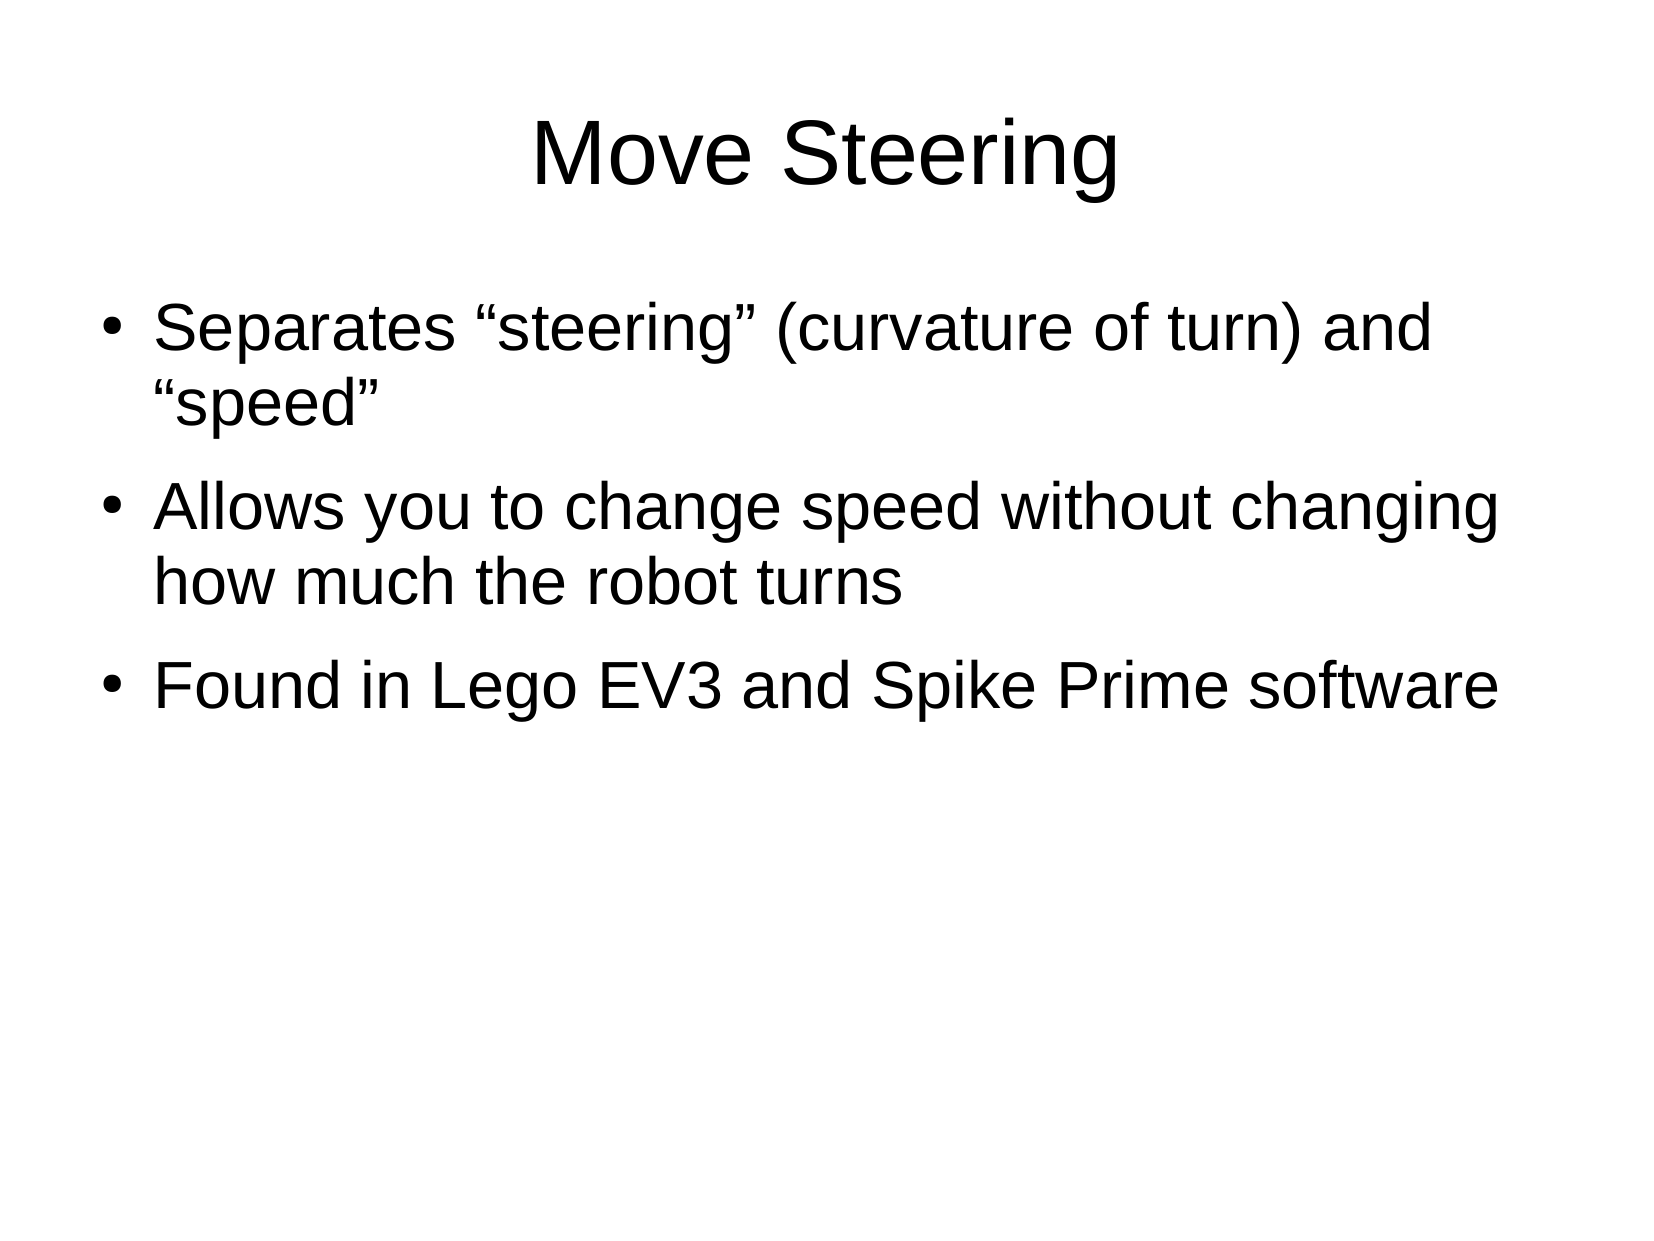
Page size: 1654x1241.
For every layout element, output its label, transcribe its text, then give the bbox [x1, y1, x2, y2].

list Separates “steering” (curvature of turn) and “speed” Allows you to change speed without changing how much the robot turns Found in Lego EV3 and Spike Prime software [82, 290, 1571, 1010]
title Move Steering [82, 49, 1571, 257]
